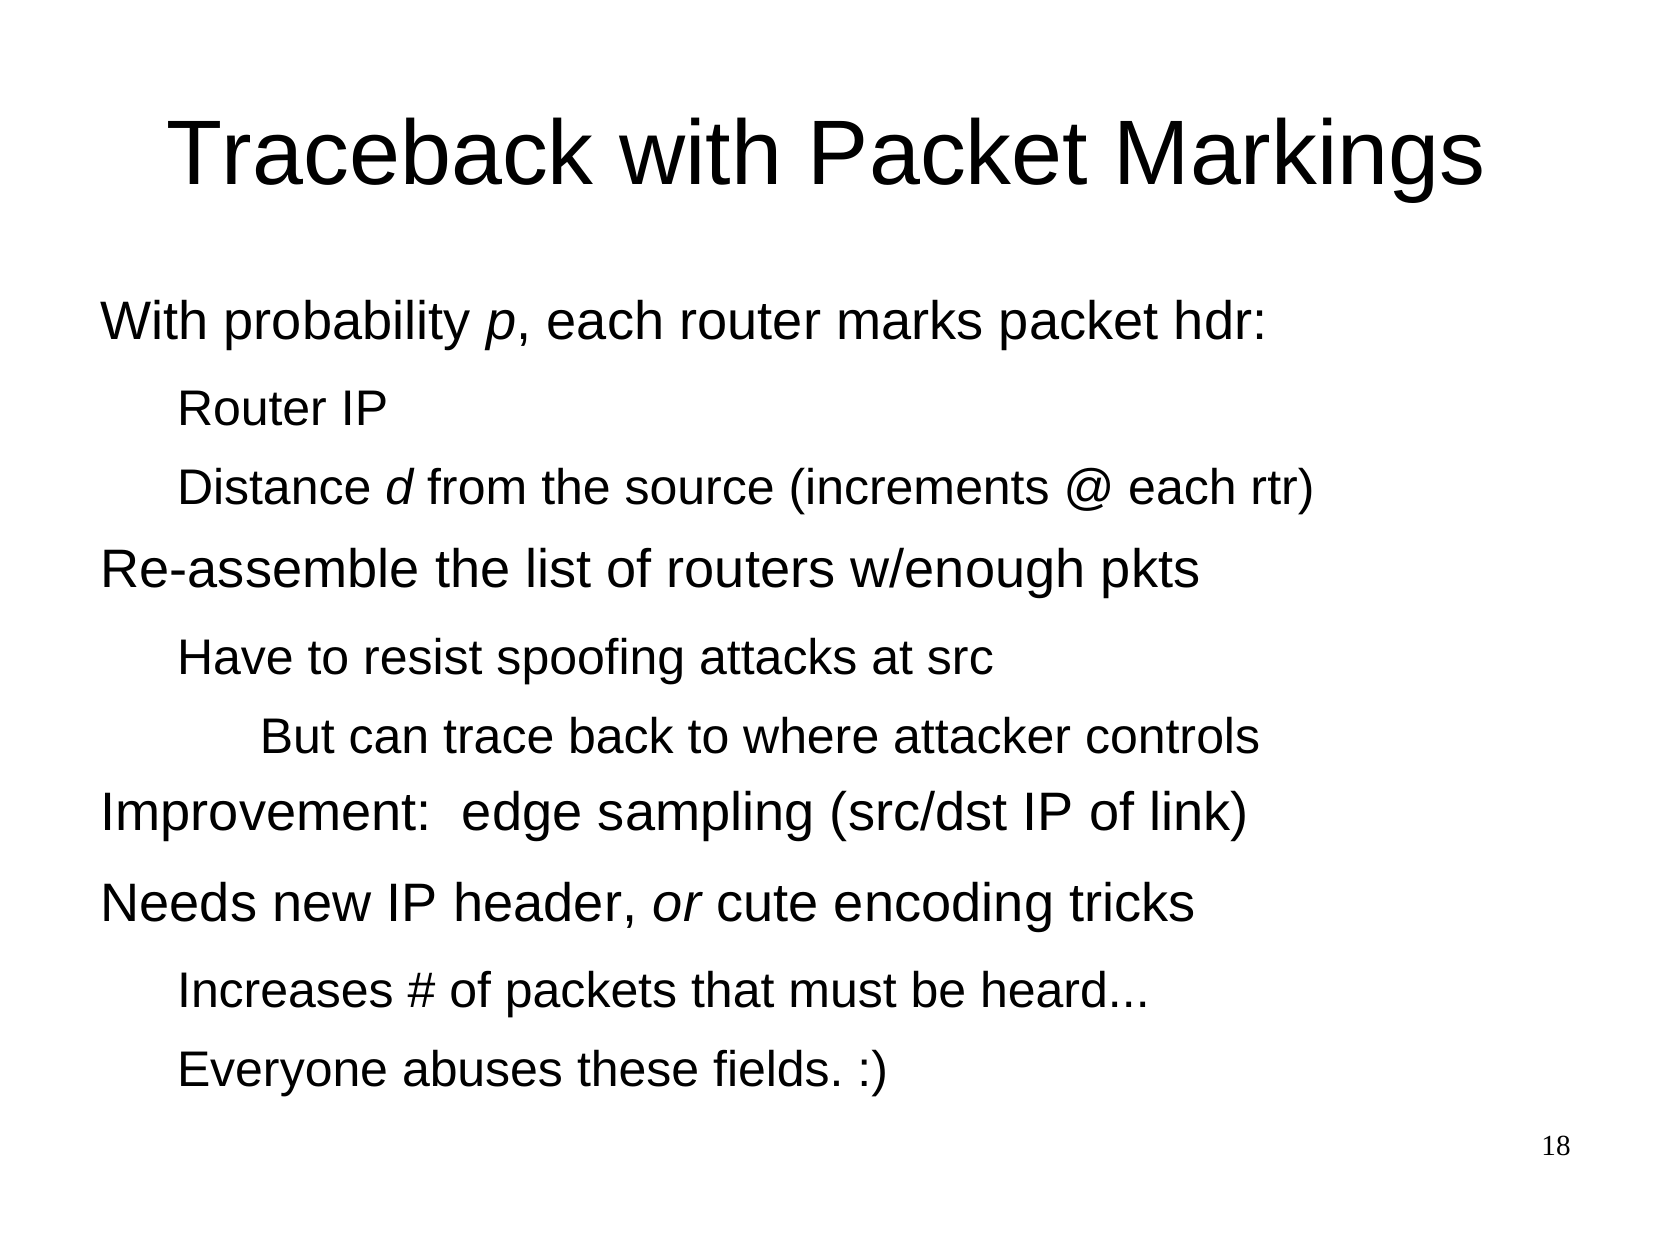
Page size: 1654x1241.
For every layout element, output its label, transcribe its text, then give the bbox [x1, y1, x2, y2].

list With probability p, each router marks packet hdr: Router IP Distance d from the source (increments @ each rtr) Re-assemble the list of routers w/enough pkts Have to resist spoofing attacks at src But can trace back to where attacker controls Improvement: edge sampling (src/dst IP of link) Needs new IP header, or cute encoding tricks Increases # of packets that must be heard... Everyone abuses these fields. :) [82, 290, 1571, 1166]
title Traceback with Packet Markings [82, 56, 1571, 250]
